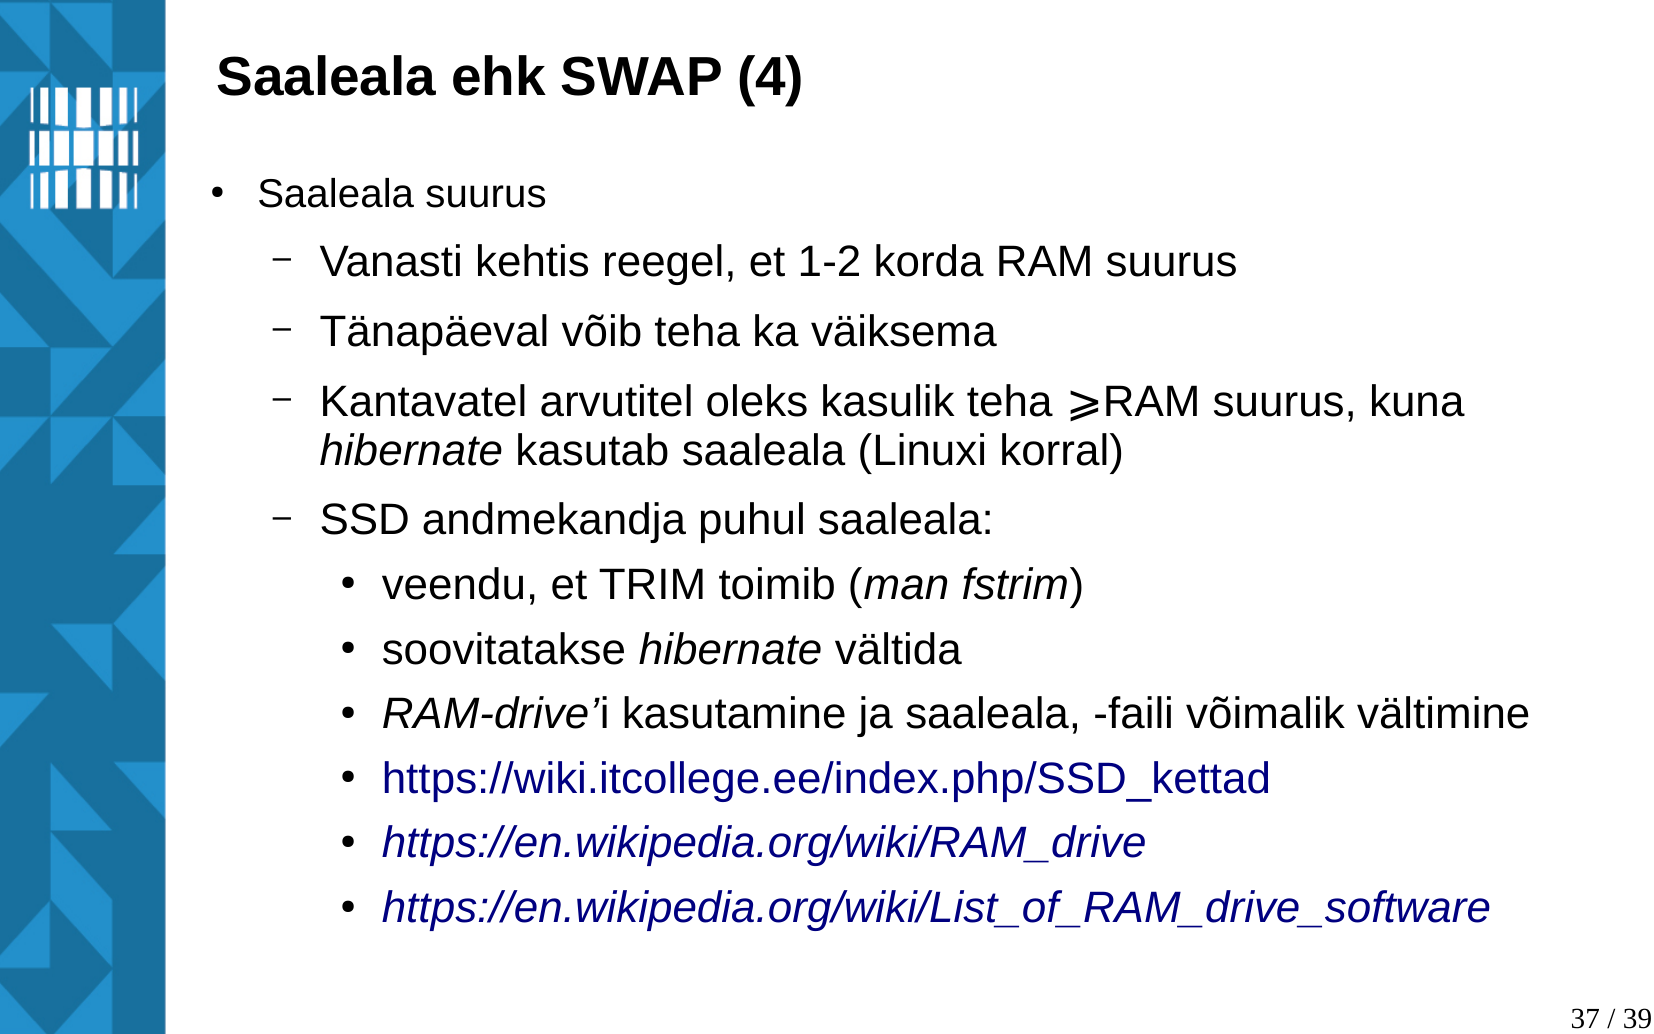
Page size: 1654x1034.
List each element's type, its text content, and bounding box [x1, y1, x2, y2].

list Saaleala suurus Vanasti kehtis reegel, et 1-2 korda RAM suurus Tänapäeval võib teha ka väiksema Kantavatel arvutitel oleks kasulik teha ⩾RAM suurus, kuna hibernate kasutab saaleala (Linuxi korral) SSD andmekandja puhul saaleala: veendu, et TRIM toimib (man fstrim) soovitatakse hibernate vältida RAM-drive’i kasutamine ja saaleala, -faili võimalik vältimine https://wiki.itcollege.ee/index.php/SSD_kettad https://en.wikipedia.org/wiki/RAM_drive https://en.wikipedia.org/wiki/List_of_RAM_drive_software [194, 170, 1625, 938]
title Saaleala ehk SWAP (4) [216, 25, 1560, 129]
